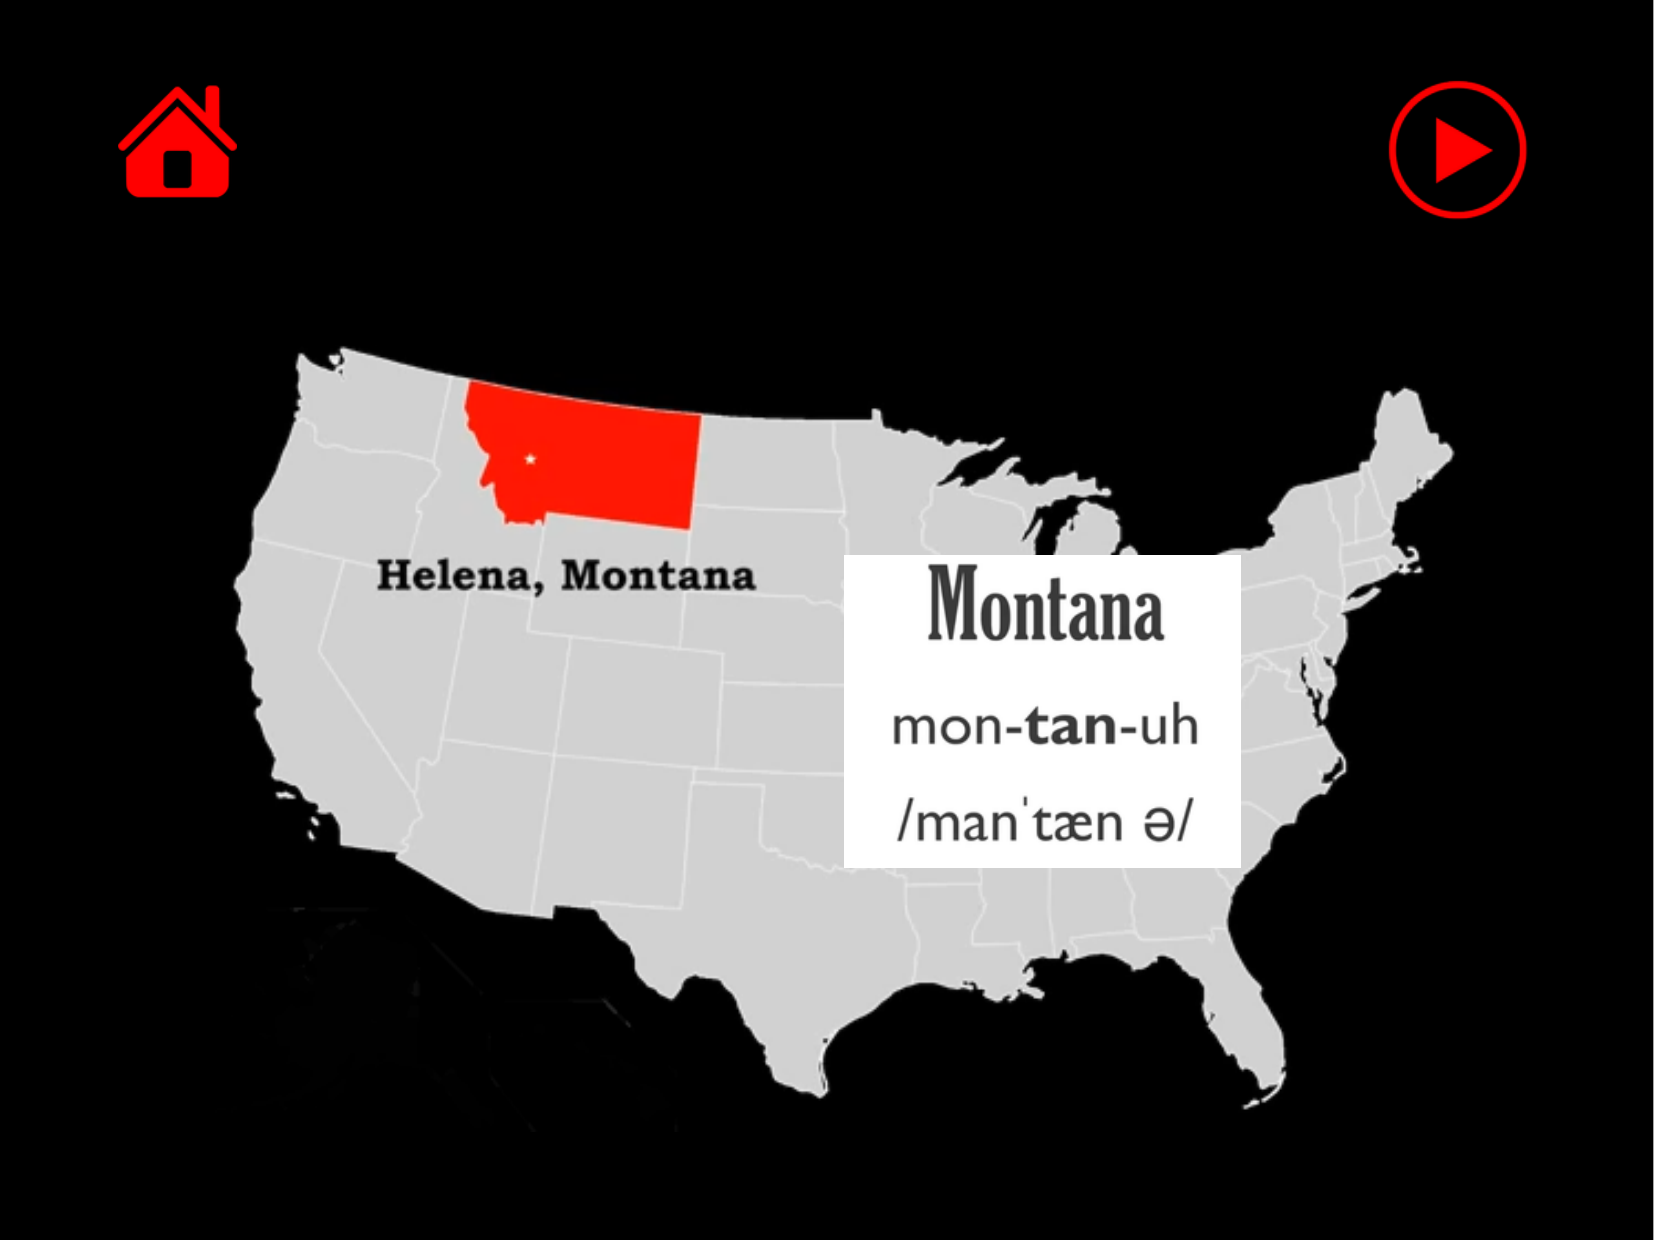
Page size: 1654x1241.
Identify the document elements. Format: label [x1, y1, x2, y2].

picture [118, 82, 237, 201]
picture [177, 345, 1477, 1132]
picture [1381, 70, 1539, 228]
